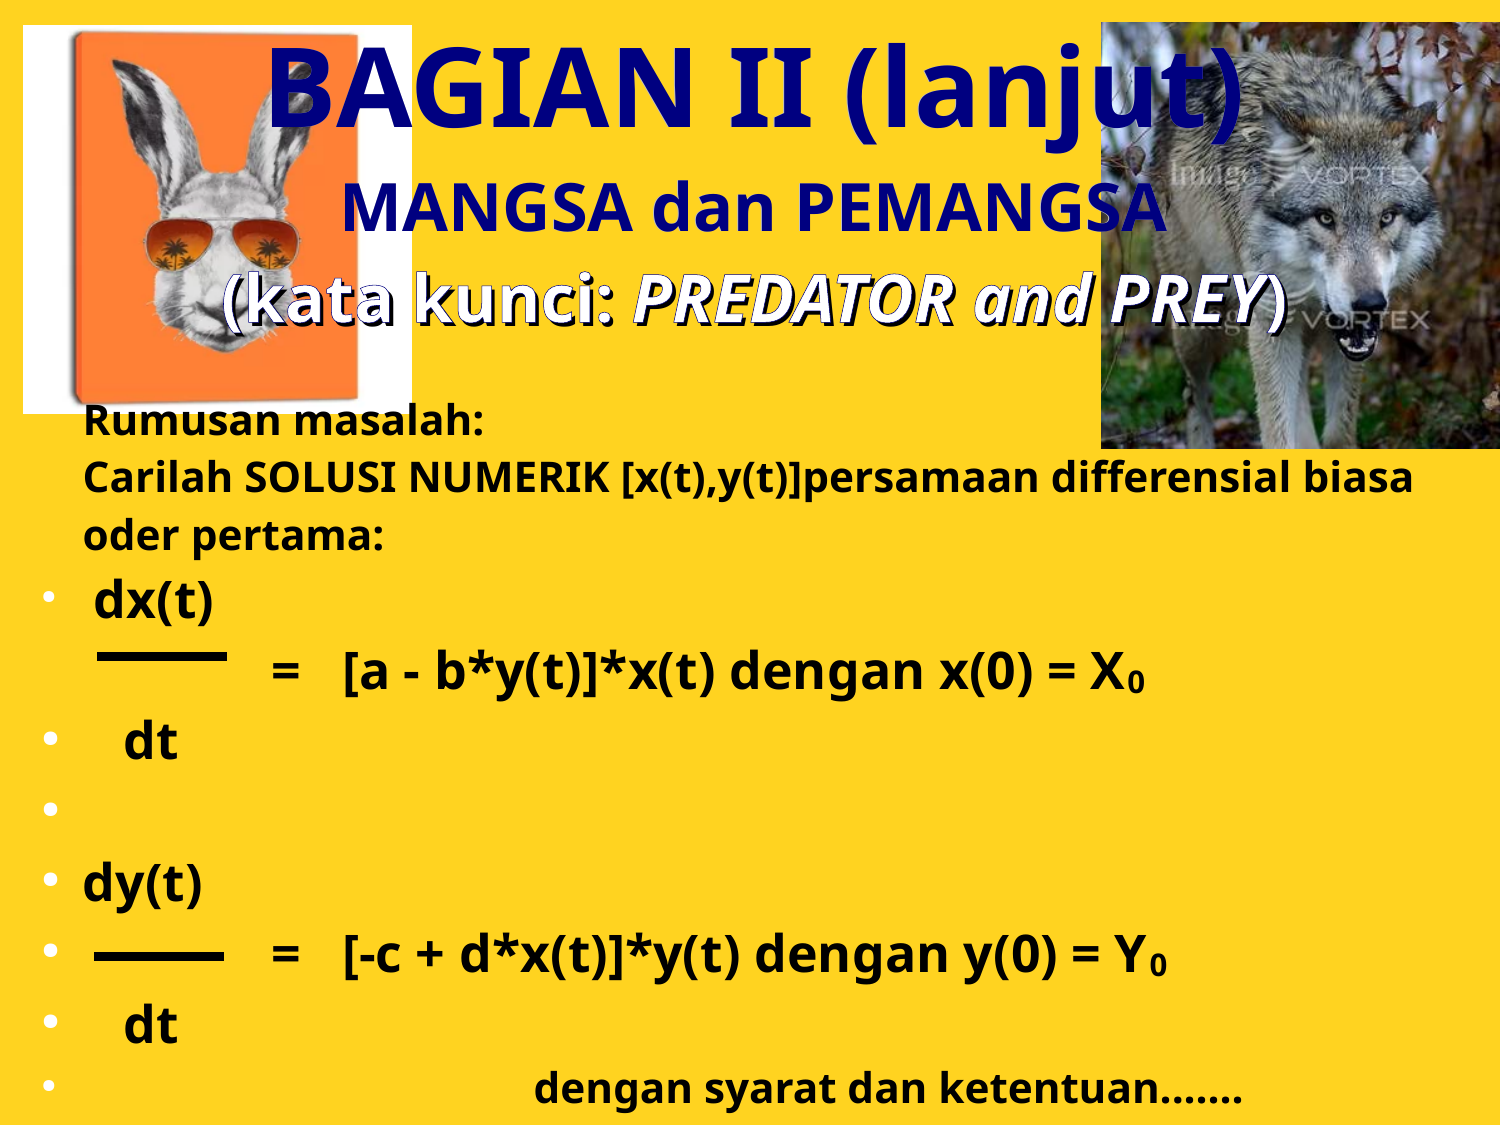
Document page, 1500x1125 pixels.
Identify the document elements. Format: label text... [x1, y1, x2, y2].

picture [23, 25, 412, 414]
picture [1101, 22, 1500, 449]
list Rumusan masalah: Carilah SOLUSI NUMERIK [x(t),y(t)]persamaan differensial biasa oder pertama: dx(t) = [a - b*y(t)]*x(t) dengan x(0) = X0 dt dy(t) = [-c + d*x(t)]*y(t) dengan y(0) = Y0 dt dengan syarat dan ketentuan....... [25, 389, 1466, 1125]
title BAGIAN II (lanjut) MANGSA dan PEMANGSA (kata kunci: PREDATOR and PREY) [79, 39, 1430, 313]
